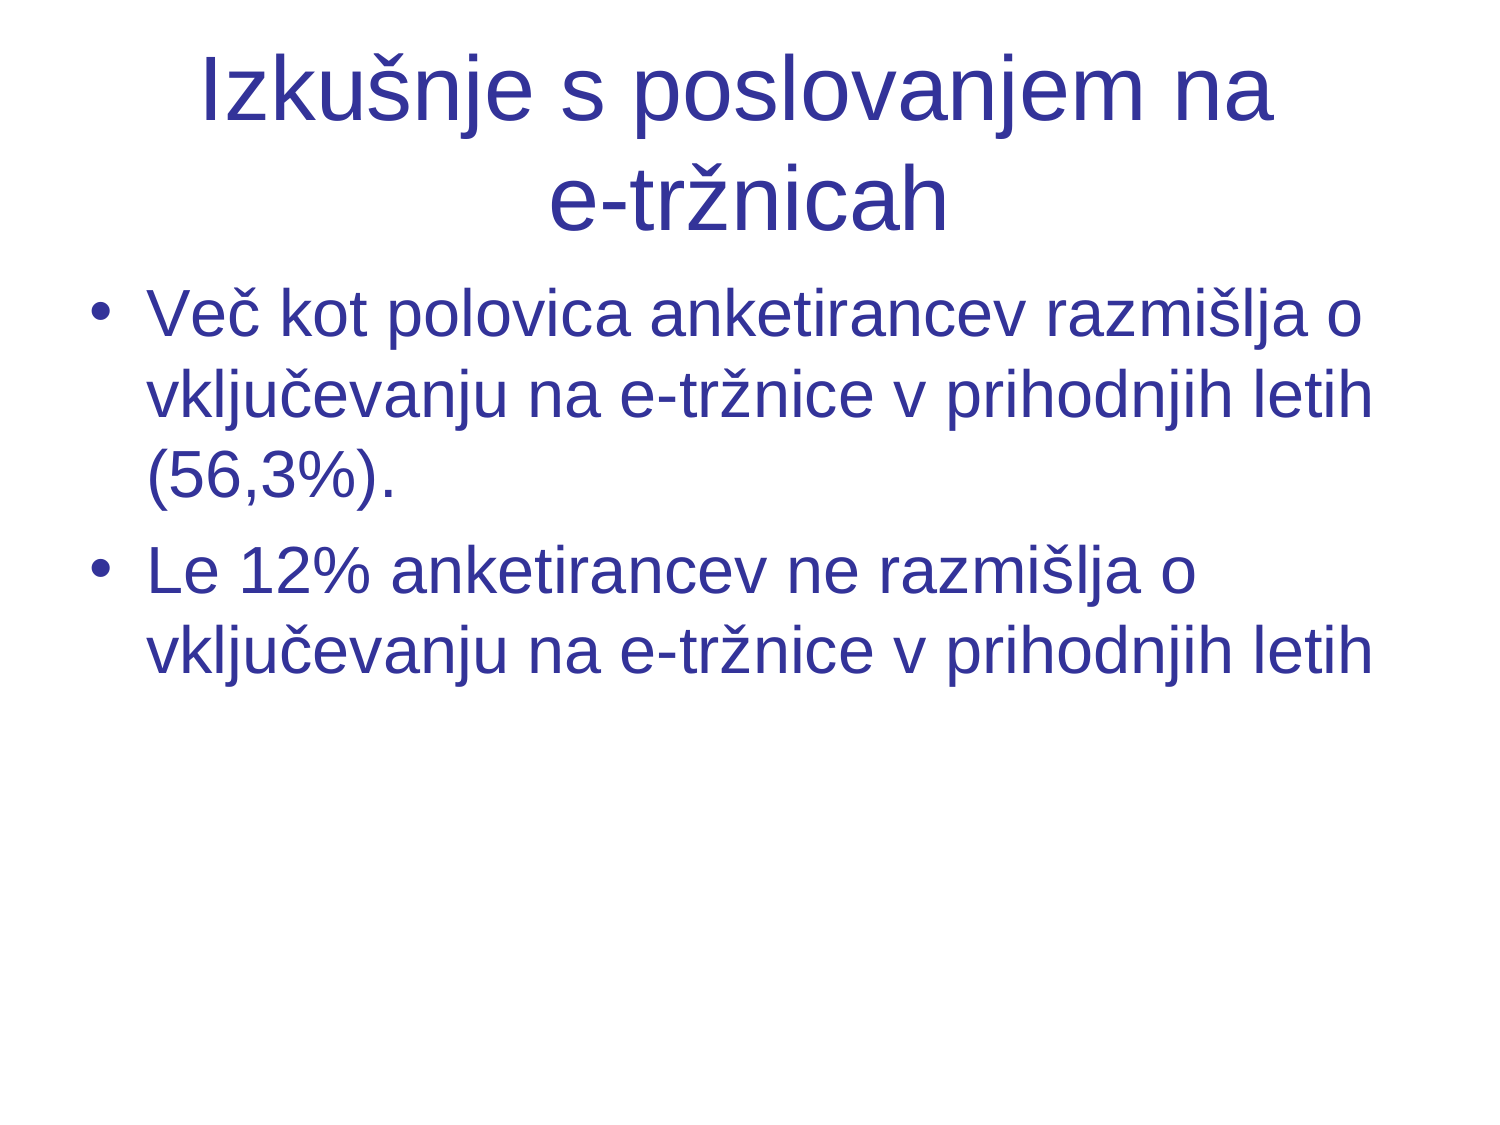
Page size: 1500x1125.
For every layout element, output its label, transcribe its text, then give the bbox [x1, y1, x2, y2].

title Izkušnje s poslovanjem na e-tržnicah [75, 21, 1426, 257]
list Več kot polovica anketirancev razmišlja o vključevanju na e-tržnice v prihodnjih letih (56,3%). Le 12% anketirancev ne razmišlja o vključevanju na e-tržnice v prihodnjih letih [75, 262, 1426, 1006]
